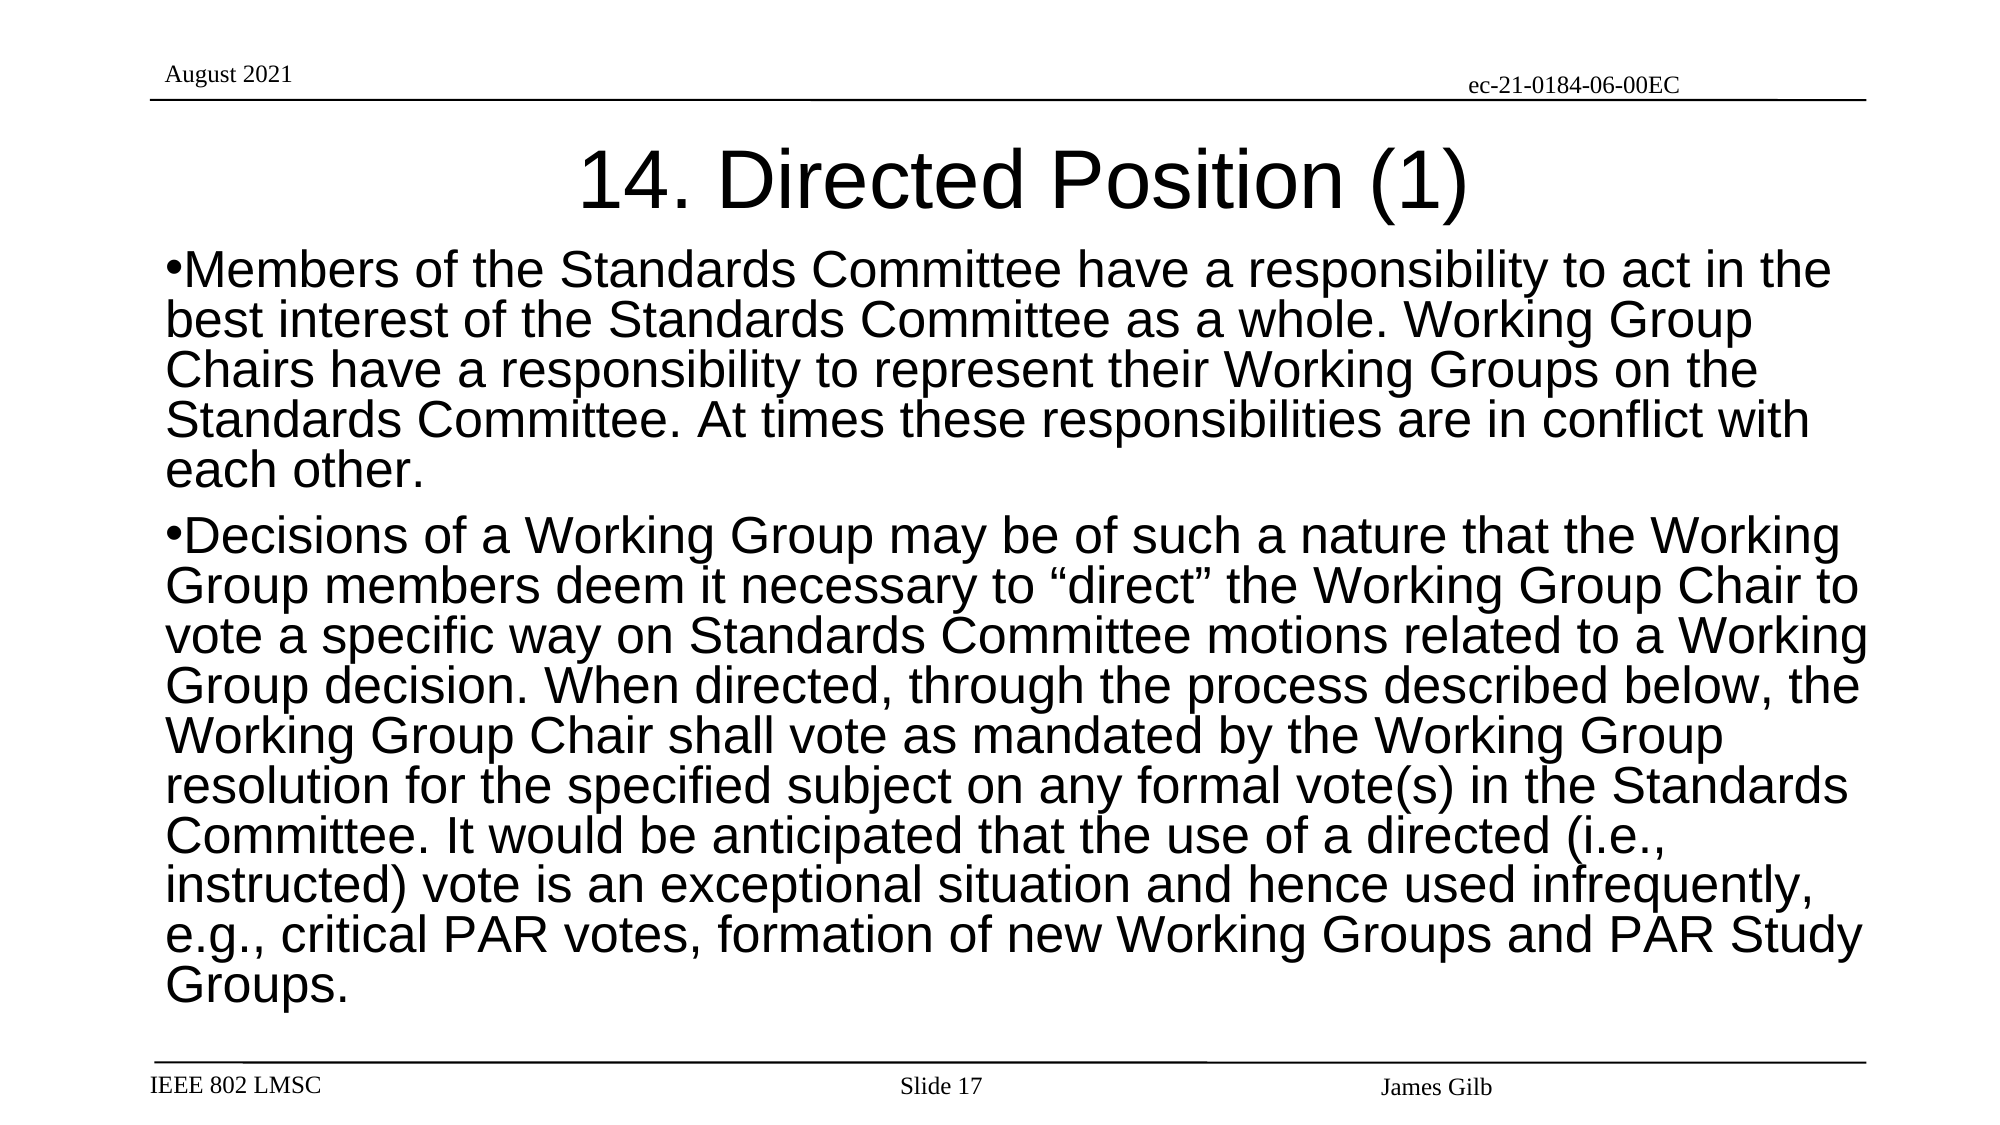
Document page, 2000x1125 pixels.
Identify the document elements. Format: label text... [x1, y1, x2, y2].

text_box Slide [799, 1069, 1083, 1108]
title 14. Directed Position (1) [149, 112, 1900, 238]
list Members of the Standards Committee have a responsibility to act in the best interest of the Standards Committee as a whole. Working Group Chairs have a responsibility to represent their Working Groups on the Standards Committee. At times these responsibilities are in conflict with each other. Decisions of a Working Group may be of such a nature that the Working Group members deem it necessary to “direct” the Working Group Chair to vote a specific way on Standards Committee motions related to a Working Group decision. When directed, through the process described below, the Working Group Chair shall vote as mandated by the Working Group resolution for the specified subject on any formal vote(s) in the Standards Committee. It would be anticipated that the use of a directed (i.e., instructed) vote is an exceptional situation and hence used infrequently, e.g., critical PAR votes, formation of new Working Groups and PAR Study Groups. [149, 239, 1900, 1051]
